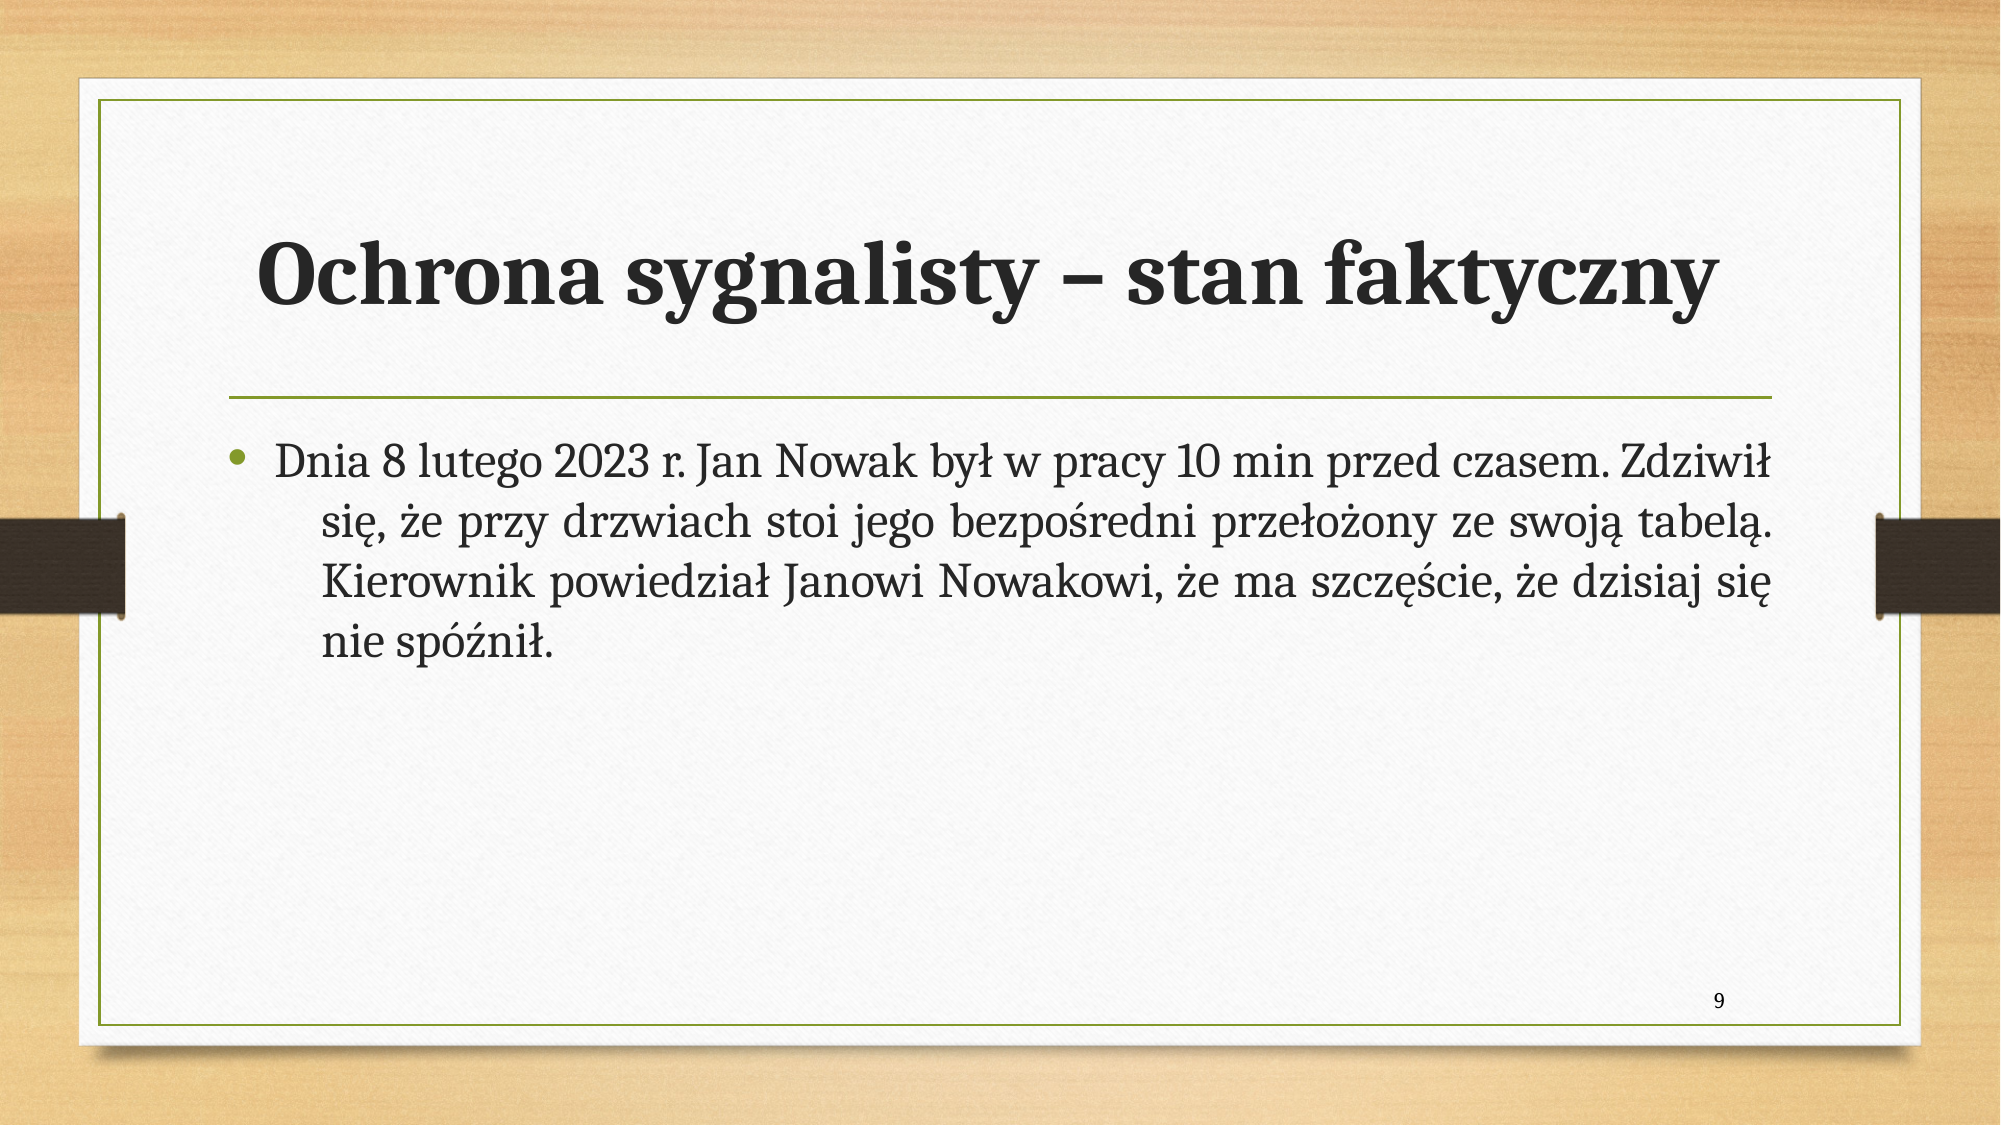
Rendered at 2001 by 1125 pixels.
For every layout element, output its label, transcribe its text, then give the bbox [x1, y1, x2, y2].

text_box [1698, 979, 1788, 1026]
list Dnia 8 lutego 2023 r. Jan Nowak był w pracy 10 min przed czasem. Zdziwił się, że przy drzwiach stoi jego bezpośredni przełożony ze swoją tabelą. Kierownik powiedział Janowi Nowakowi, że ma szczęście, że dzisiaj się nie spóźnił. [212, 419, 1788, 964]
title Ochrona sygnalisty – stan faktyczny [212, 161, 1788, 376]
